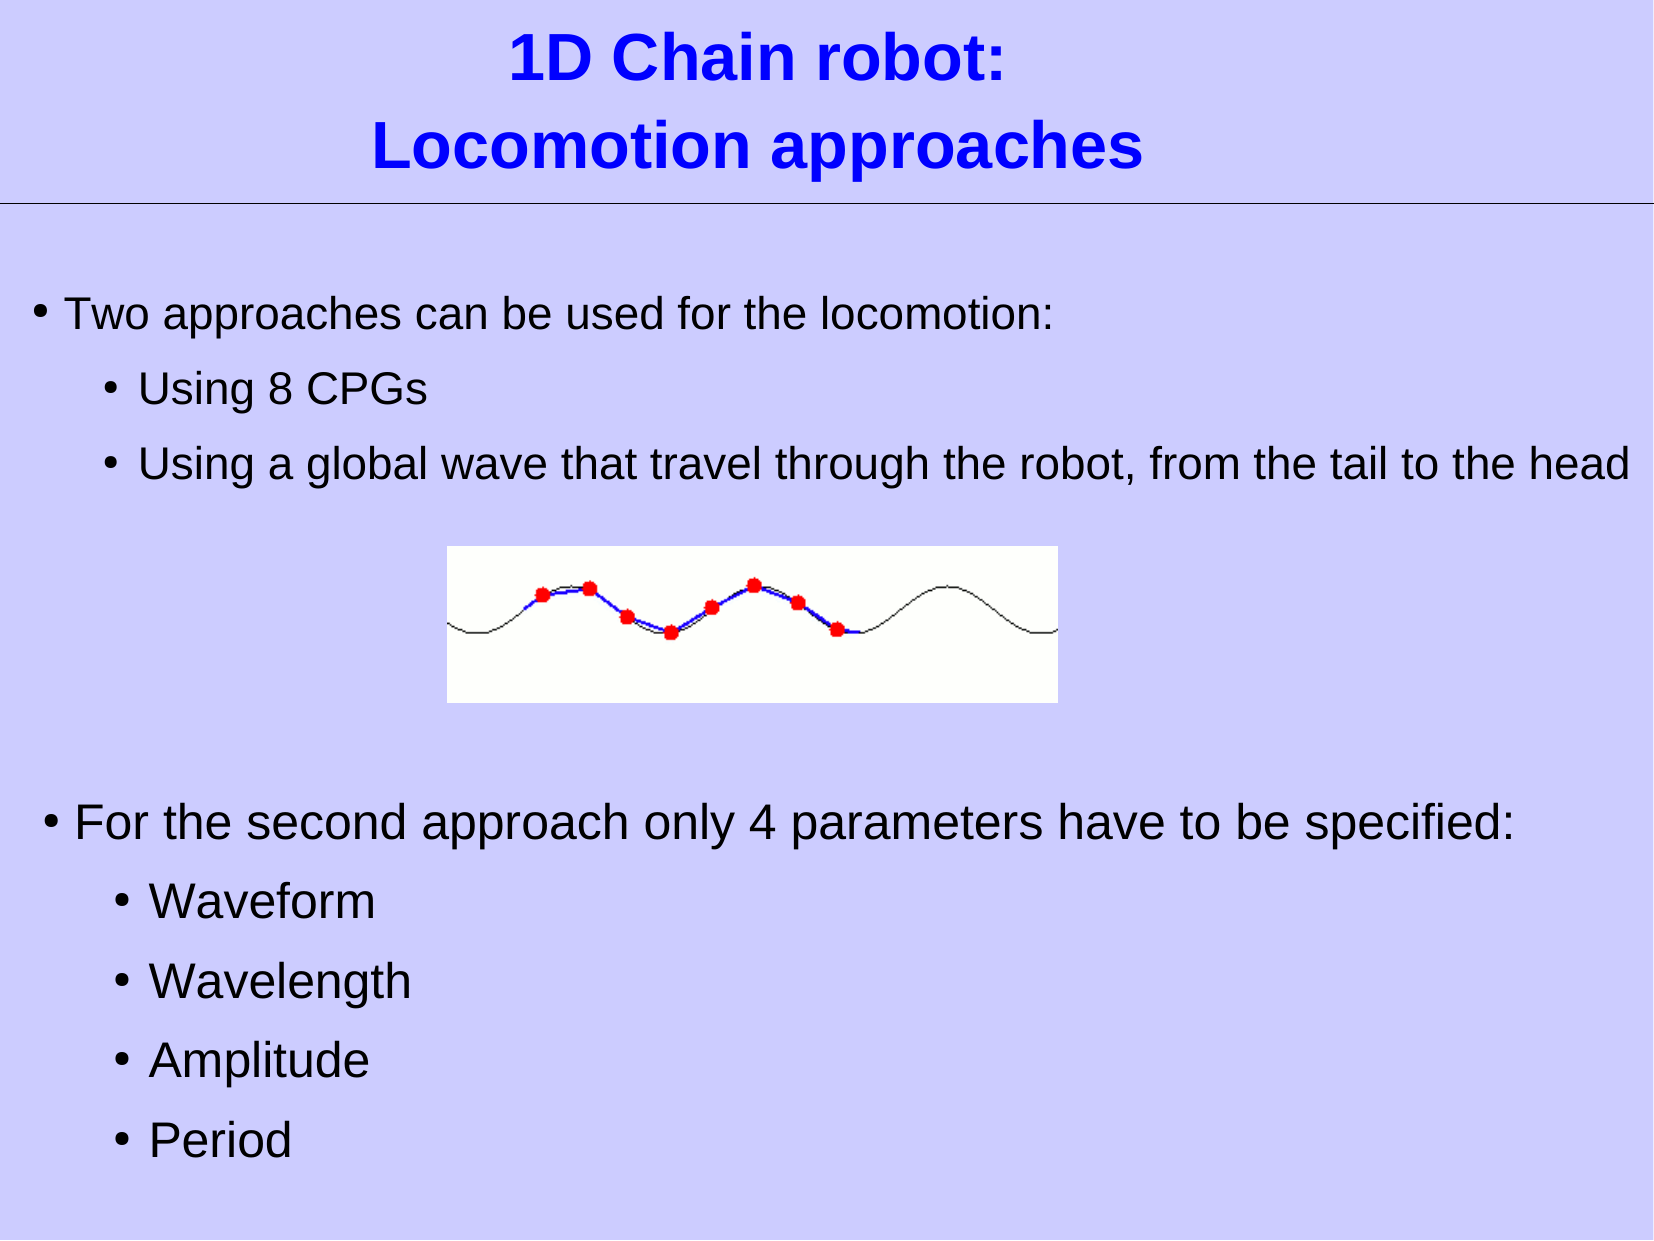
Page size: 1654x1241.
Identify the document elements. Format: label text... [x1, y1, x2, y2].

text_box Two approaches can be used for the locomotion: Using 8 CPGs Using a global wave that travel through the robot, from the tail to the head [31, 283, 1634, 541]
text_box For the second approach only 4 parameters have to be specified: Waveform Wavelength Amplitude Period [42, 794, 1623, 1168]
title 1D Chain robot: Locomotion approaches [120, 0, 1396, 191]
picture [447, 546, 1058, 703]
